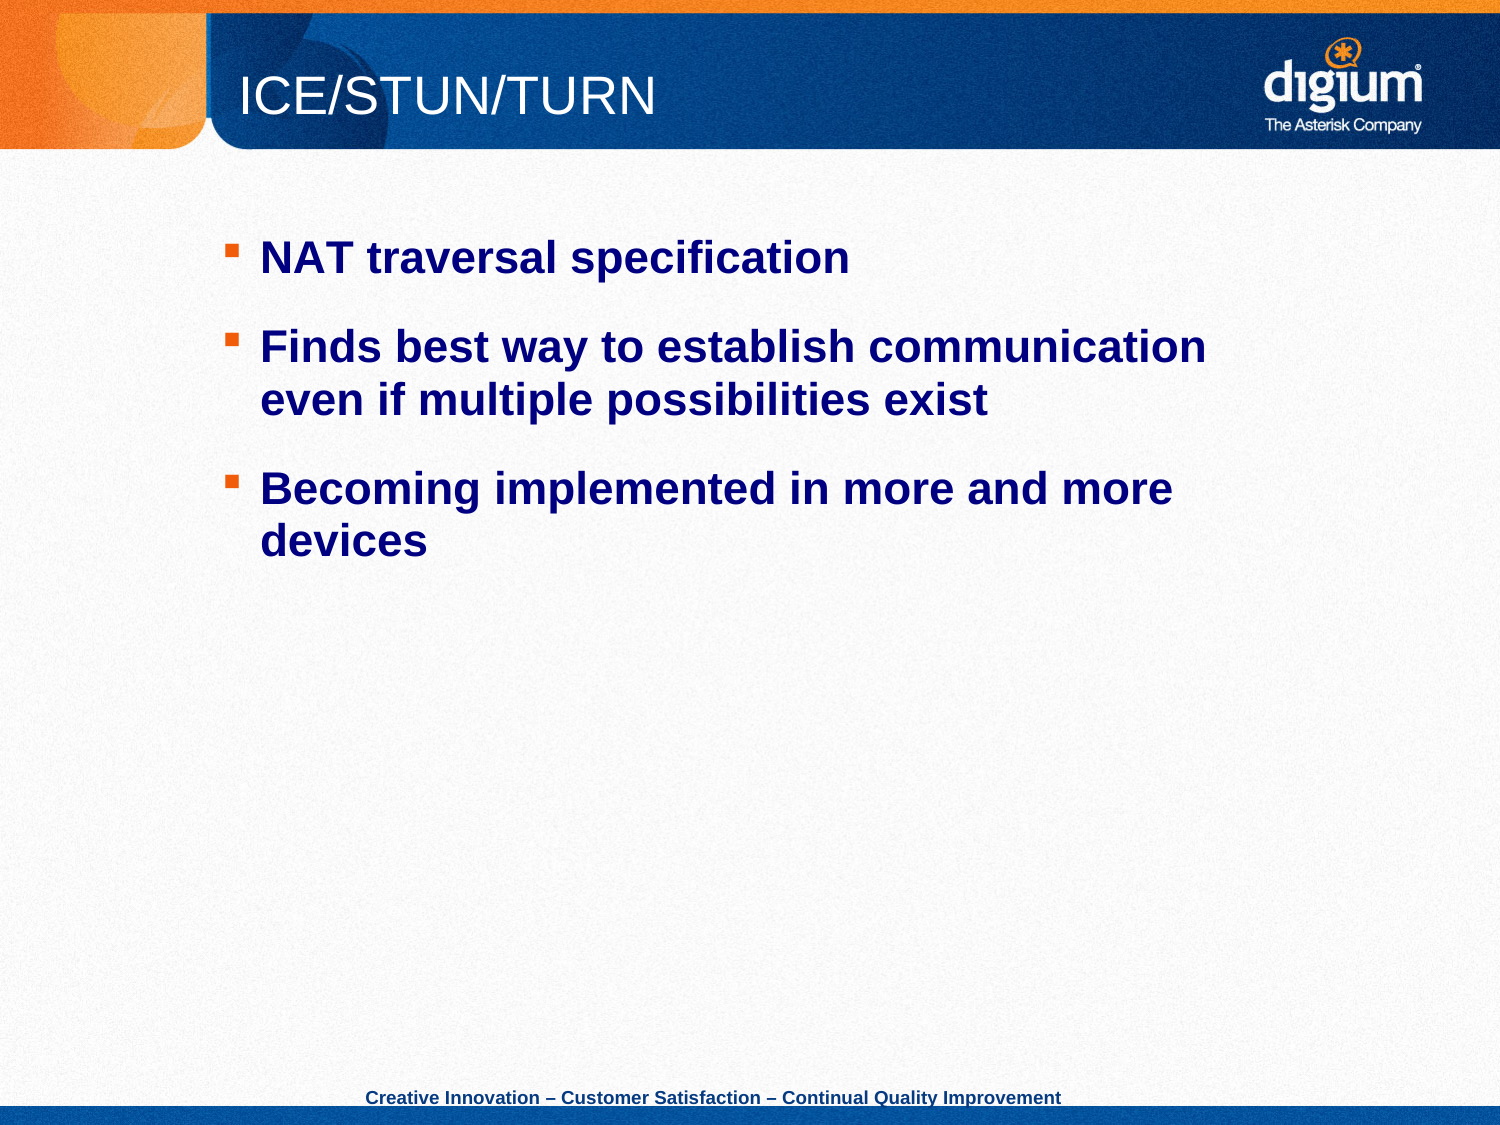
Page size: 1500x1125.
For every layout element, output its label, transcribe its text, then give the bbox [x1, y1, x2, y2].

list NAT traversal specification Finds best way to establish communication even if multiple possibilities exist Becoming implemented in more and more devices [206, 224, 1301, 967]
picture [0, 0, 1500, 1125]
title ICE/STUN/TURN [238, 27, 1243, 127]
